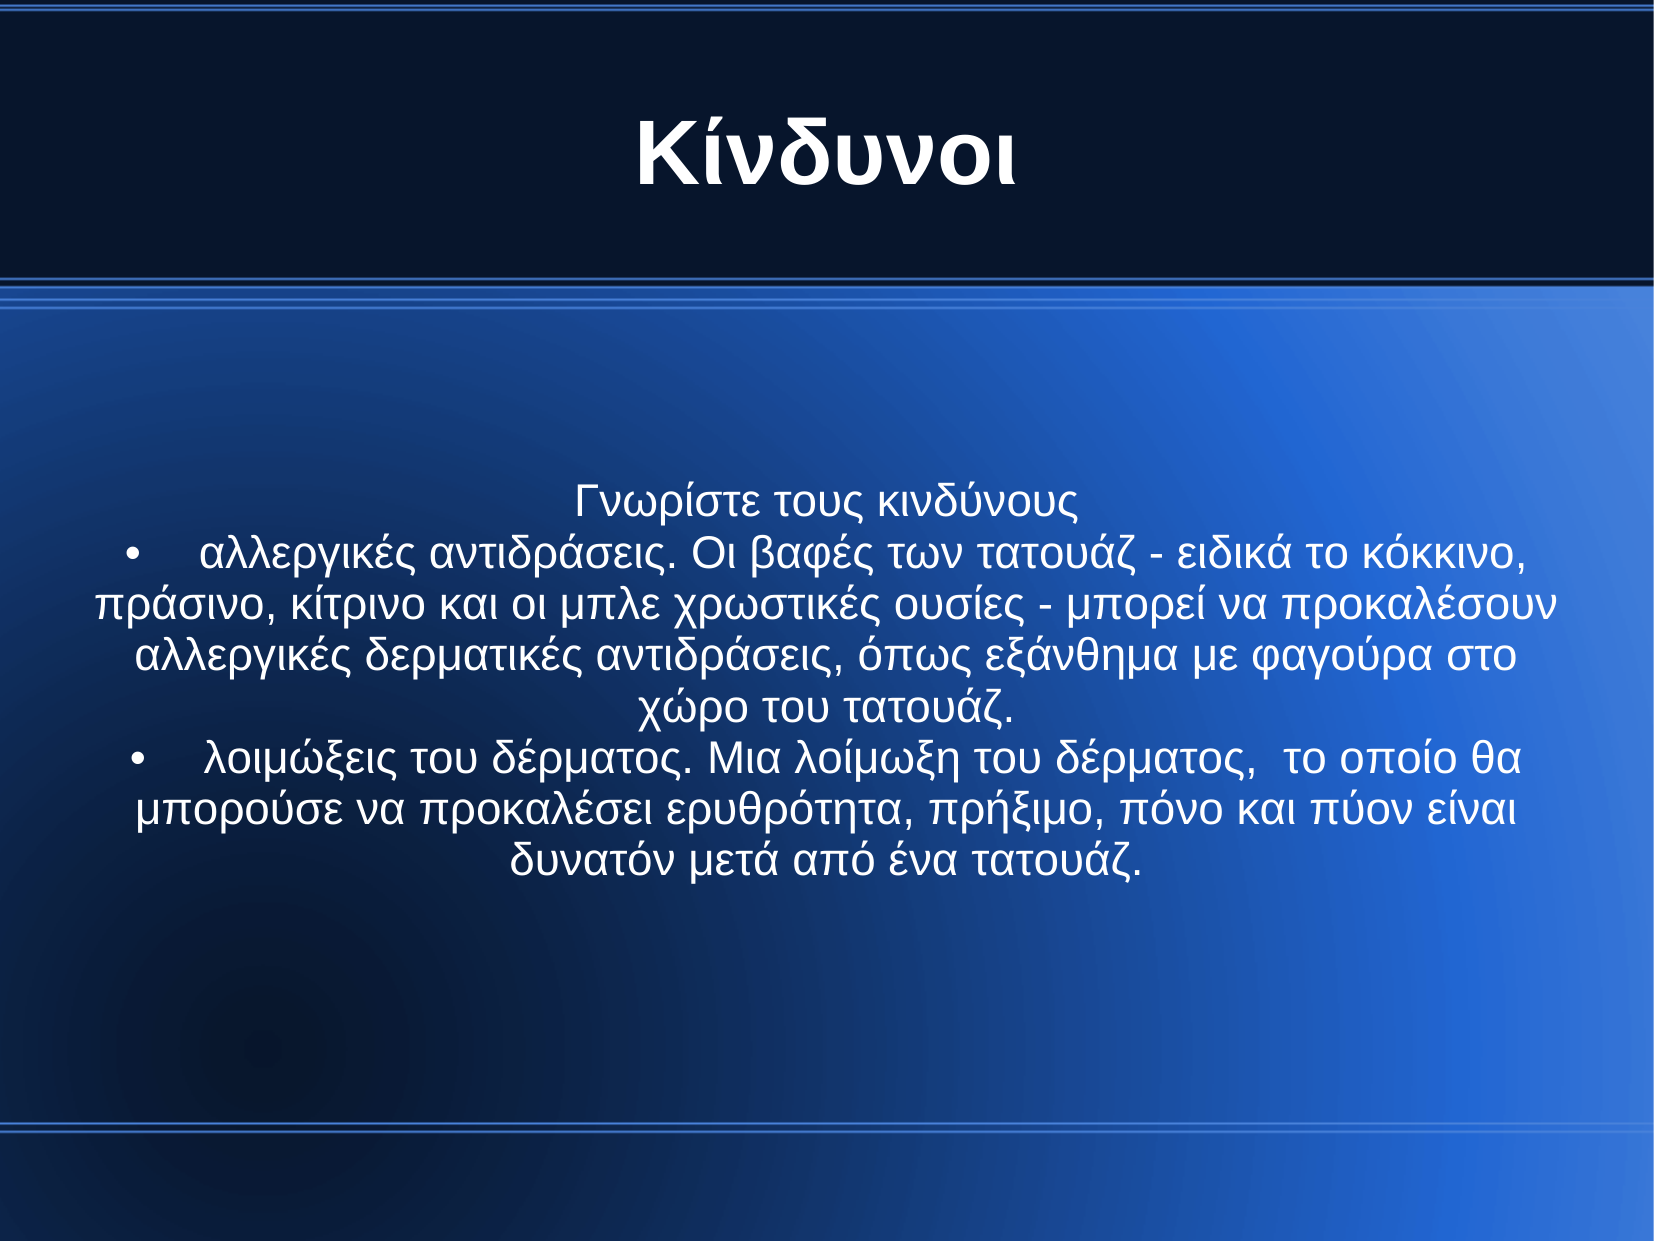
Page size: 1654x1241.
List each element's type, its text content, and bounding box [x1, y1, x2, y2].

subtitle Γνωρίστε τους κινδύνους • αλλεργικές αντιδράσεις. Οι βαφές των τατουάζ - ειδικά το κόκκινο, πράσινο, κίτρινο και οι μπλε χρωστικές ουσίες - μπορεί να προκαλέσουν αλλεργικές δερματικές αντιδράσεις, όπως εξάνθημα με φαγούρα στο χώρο του τατουάζ. • λοιμώξεις του δέρματος. Μια λοίμωξη του δέρματος, το οποίο θα μπορούσε να προκαλέσει ερυθρότητα, πρήξιμο, πόνο και πύον είναι δυνατόν μετά από ένα τατουάζ. [82, 355, 1571, 1058]
picture [0, 0, 1654, 1241]
title Κίνδυνοι [82, 49, 1571, 257]
